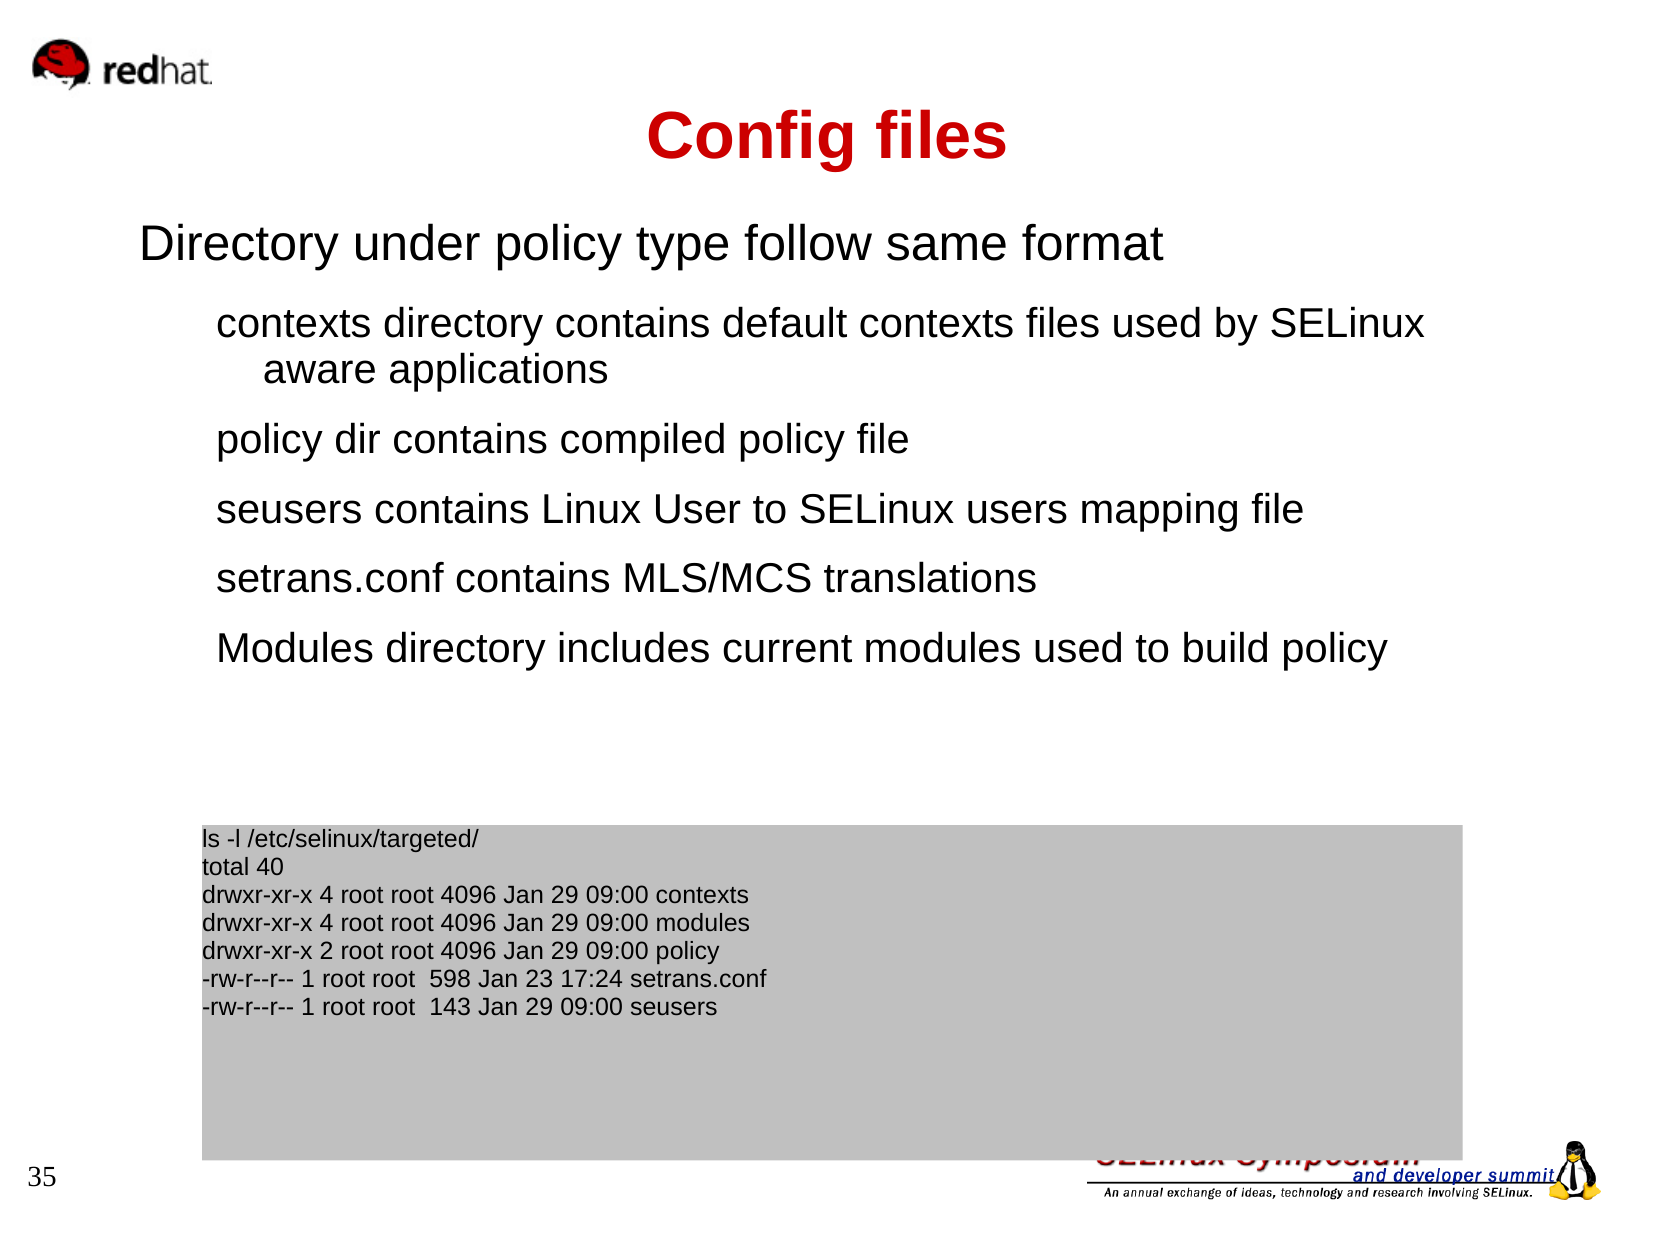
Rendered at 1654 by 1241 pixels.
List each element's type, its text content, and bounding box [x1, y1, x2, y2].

title Config files [121, 55, 1534, 214]
list Directory under policy type follow same format contexts directory contains default contexts files used by SELinux aware applications policy dir contains compiled policy file seusers contains Linux User to SELinux users mapping file setrans.conf contains MLS/MCS translations Modules directory includes current modules used to build policy [121, 214, 1534, 1241]
picture [31, 37, 212, 98]
text_box ls -l /etc/selinux/targeted/ total 40 drwxr-xr-x 4 root root 4096 Jan 29 09:00 contexts drwxr-xr-x 4 root root 4096 Jan 29 09:00 modules drwxr-xr-x 2 root root 4096 Jan 29 09:00 policy -rw-r--r-- 1 root root 598 Jan 23 17:24 setrans.conf -rw-r--r-- 1 root root 143 Jan 29 09:00 seusers [202, 825, 1463, 1161]
picture [1534, 1135, 1613, 1200]
